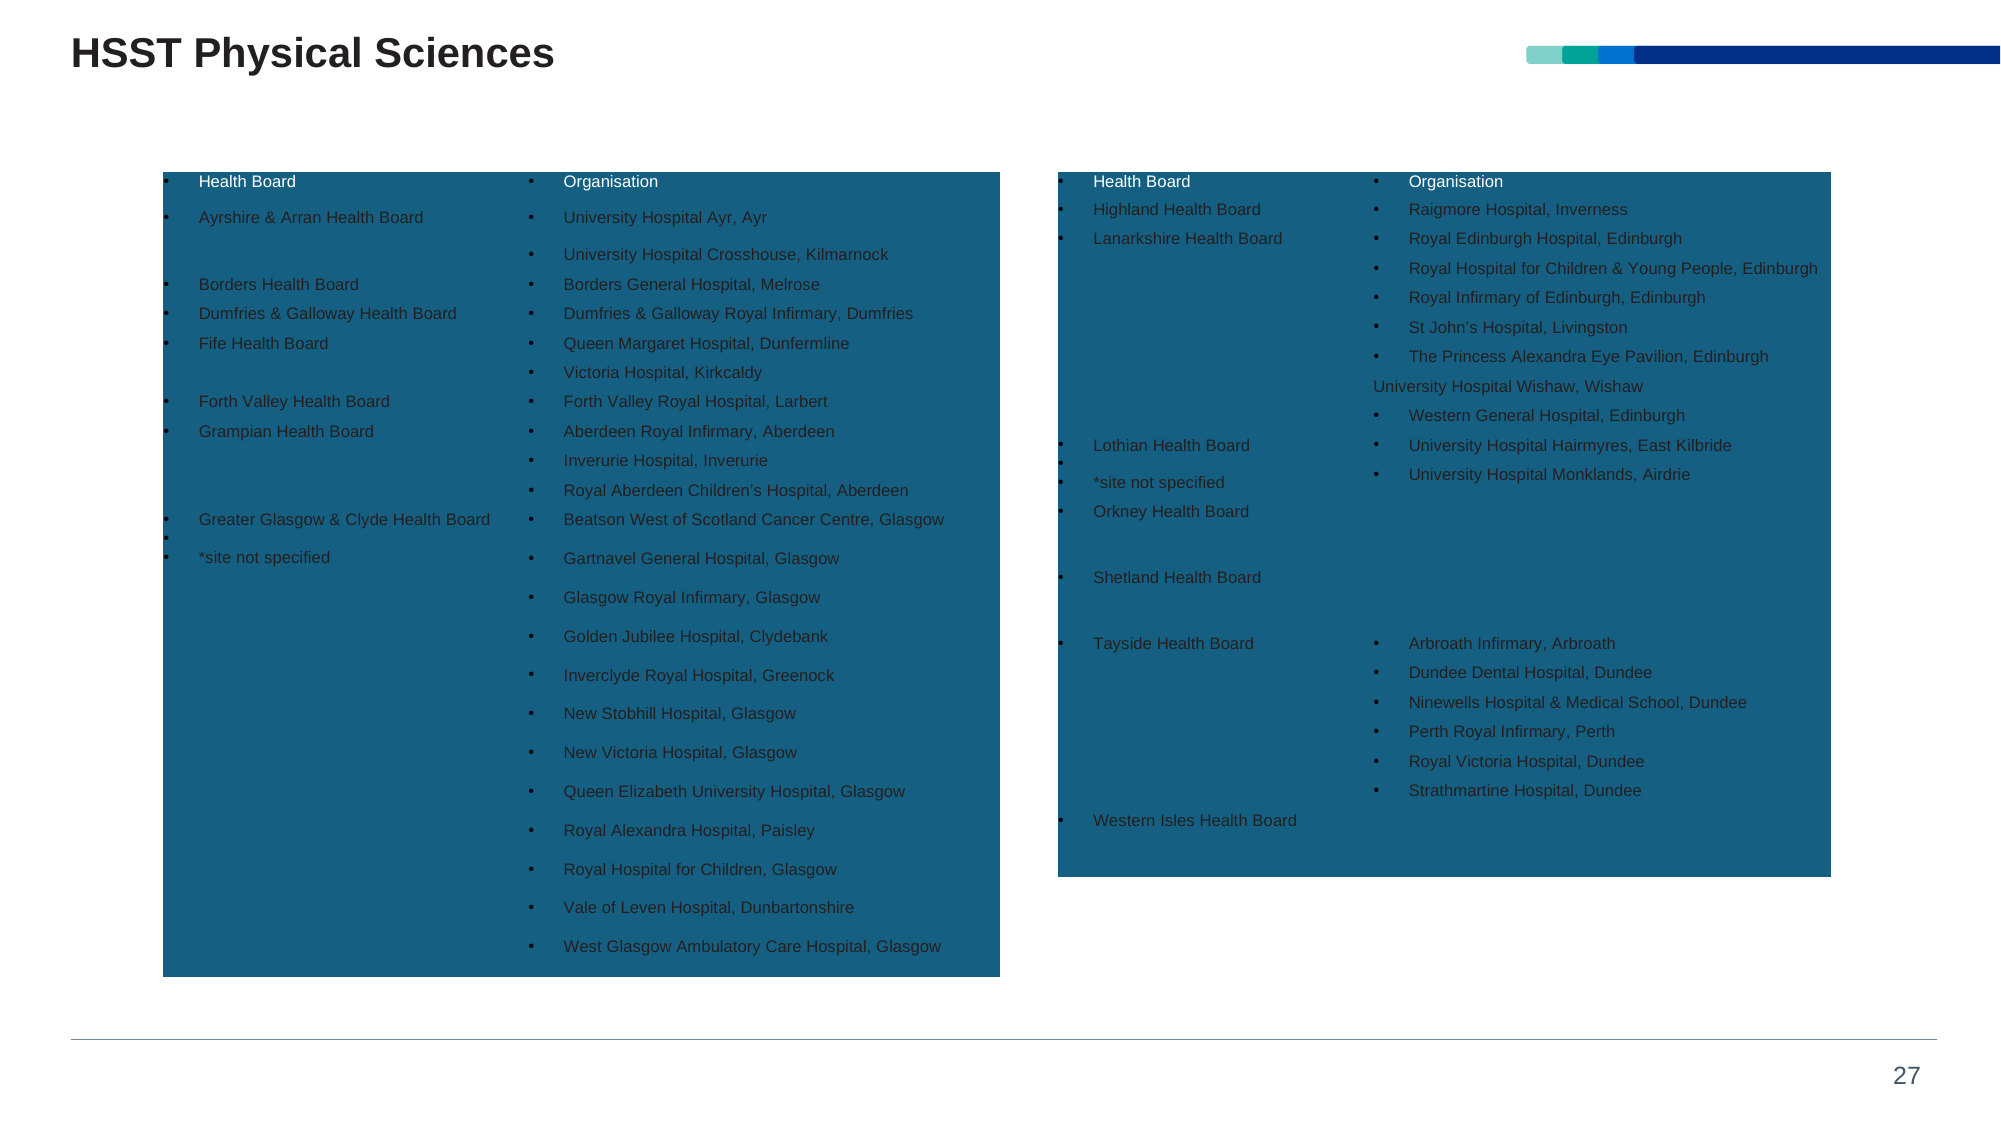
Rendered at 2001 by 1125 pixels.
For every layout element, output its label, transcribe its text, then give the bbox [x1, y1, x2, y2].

table_cell Royal Edinburgh Hospital, Edinburgh [1373, 229, 1831, 259]
table_cell Shetland Health Board [1058, 568, 1373, 634]
table_cell Gartnavel General Hospital, Glasgow [528, 549, 1000, 588]
table_cell Orkney Health Board [1058, 503, 1373, 568]
table_cell Forth Valley Health Board [163, 393, 528, 422]
table_cell University Hospital Ayr, Ayr [528, 209, 1000, 245]
table_cell Royal Alexandra Hospital, Paisley [528, 821, 1000, 860]
title HSST Physical Sciences [70, 32, 1513, 79]
table_cell Tayside Health Board [1058, 634, 1373, 811]
table_cell Vale of Leven Hospital, Dunbartonshire [528, 899, 1000, 937]
table_cell Lothian Health Board *site not specified [1058, 436, 1373, 503]
table_cell Victoria Hospital, Kirkcaldy [528, 363, 1000, 393]
table_cell Dumfries & Galloway Royal Infirmary, Dumfries [528, 304, 1000, 334]
table_cell [1373, 503, 1831, 568]
table_cell Strathmartine Hospital, Dundee [1373, 782, 1831, 811]
table_cell Queen Margaret Hospital, Dunfermline [528, 334, 1000, 363]
table_cell University Hospital Wishaw, Wishaw [1373, 377, 1831, 406]
table_header Organisation [528, 172, 1000, 209]
table_cell Beatson West of Scotland Cancer Centre, Glasgow [528, 511, 1000, 549]
table_cell New Stobhill Hospital, Glasgow [528, 705, 1000, 743]
table_cell Royal Hospital for Children, Glasgow [528, 860, 1000, 899]
table_cell Fife Health Board [163, 334, 528, 393]
table_cell Royal Hospital for Children & Young People, Edinburgh [1373, 259, 1831, 288]
table_cell Royal Aberdeen Children’s Hospital, Aberdeen [528, 481, 1000, 511]
table_cell Western General Hospital, Edinburgh [1373, 406, 1831, 436]
table_cell Raigmore Hospital, Inverness [1373, 200, 1831, 229]
table_cell Western Isles Health Board [1058, 811, 1373, 877]
table_cell Inverclyde Royal Hospital, Greenock [528, 666, 1000, 705]
table_cell University Hospital Hairmyres, East Kilbride [1373, 436, 1831, 465]
table_cell [1373, 568, 1831, 634]
table_cell Forth Valley Royal Hospital, Larbert [528, 393, 1000, 422]
table_header Health Board [163, 172, 528, 209]
table_header Health Board [1058, 172, 1373, 200]
table_cell University Hospital Monklands, Airdrie [1373, 465, 1831, 503]
table_cell Ninewells Hospital & Medical School, Dundee [1373, 693, 1831, 723]
table_cell Greater Glasgow & Clyde Health Board *site not specified [163, 511, 528, 977]
table_cell Perth Royal Infirmary, Perth [1373, 723, 1831, 752]
table_cell University Hospital Crosshouse, Kilmarnock [528, 245, 1000, 275]
table_cell Golden Jubilee Hospital, Clydebank [528, 627, 1000, 666]
table_cell Dumfries & Galloway Health Board [163, 304, 528, 334]
table_cell Ayrshire & Arran Health Board [163, 209, 528, 275]
table_cell West Glasgow Ambulatory Care Hospital, Glasgow [528, 937, 1000, 977]
table_cell Highland Health Board [1058, 200, 1373, 229]
table_cell New Victoria Hospital, Glasgow [528, 743, 1000, 782]
table_cell Royal Infirmary of Edinburgh, Edinburgh [1373, 288, 1831, 318]
table_cell Aberdeen Royal Infirmary, Aberdeen [528, 422, 1000, 452]
table_cell Arbroath Infirmary, Arbroath [1373, 634, 1831, 664]
table_cell Inverurie Hospital, Inverurie [528, 452, 1000, 481]
table_cell St John’s Hospital, Livingston [1373, 318, 1831, 347]
table_cell Grampian Health Board [163, 422, 528, 511]
table_cell The Princess Alexandra Eye Pavilion, Edinburgh [1373, 347, 1831, 377]
table_cell Queen Elizabeth University Hospital, Glasgow [528, 782, 1000, 821]
table_cell Borders Health Board [163, 275, 528, 304]
table_cell Glasgow Royal Infirmary, Glasgow [528, 588, 1000, 627]
table_cell Borders General Hospital, Melrose [528, 275, 1000, 304]
table_cell Dundee Dental Hospital, Dundee [1373, 664, 1831, 693]
table_cell Royal Victoria Hospital, Dundee [1373, 752, 1831, 782]
table_header Organisation [1373, 172, 1831, 200]
table_cell [1373, 811, 1831, 877]
table_cell Lanarkshire Health Board [1058, 229, 1373, 436]
